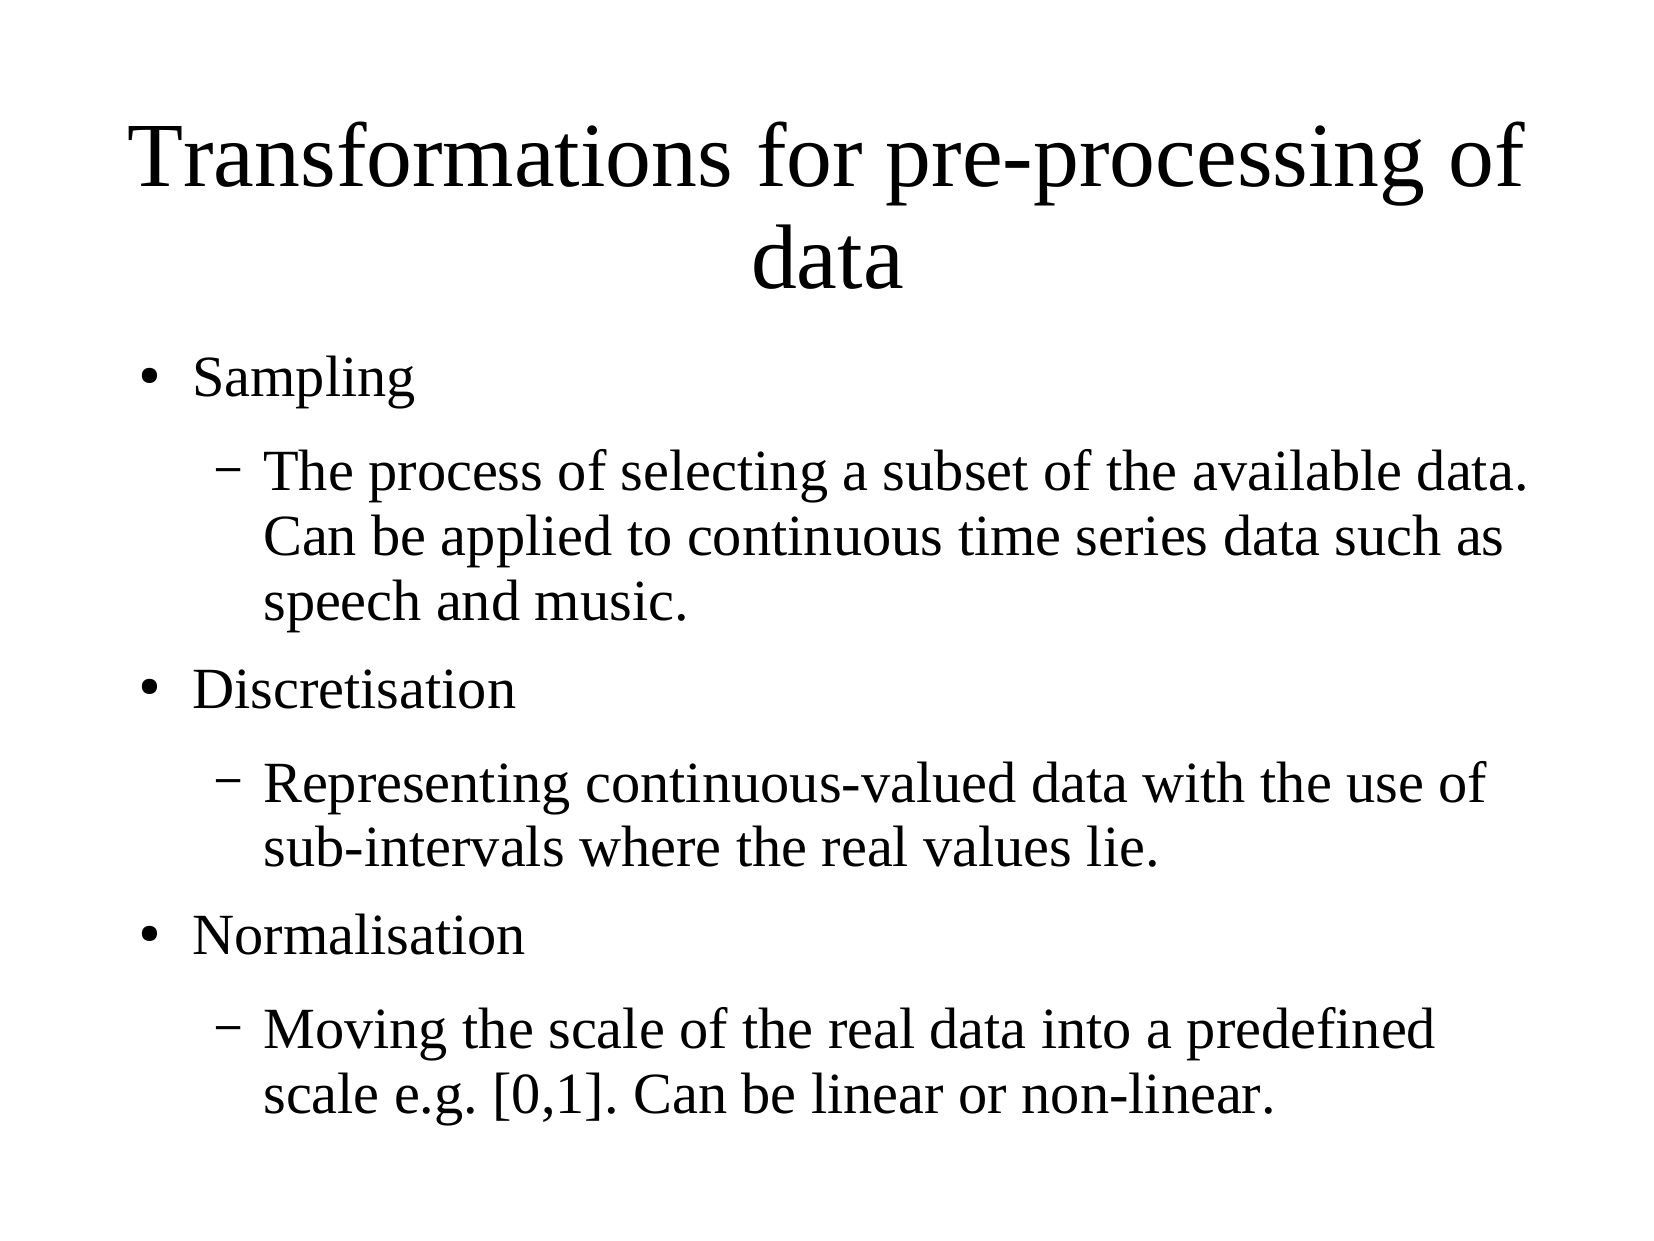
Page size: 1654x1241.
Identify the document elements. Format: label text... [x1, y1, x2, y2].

list Sampling The process of selecting a subset of the available data. Can be applied to continuous time series data such as speech and music. Discretisation Representing continuous-valued data with the use of sub-intervals where the real values lie. Normalisation Moving the scale of the real data into a predefined scale e.g. [0,1]. Can be linear or non-linear. [121, 344, 1534, 1137]
title Transformations for pre-processing of data [121, 101, 1534, 312]
